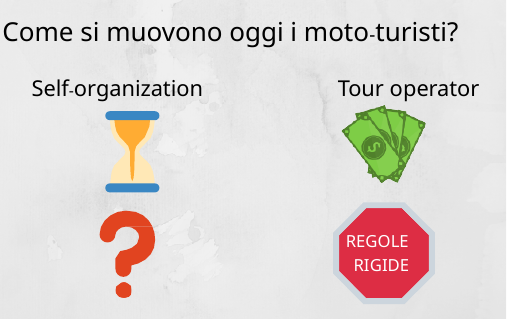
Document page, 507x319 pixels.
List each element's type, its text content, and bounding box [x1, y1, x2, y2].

text_box [333, 202, 435, 305]
text_box [341, 105, 426, 183]
text_box REGOLE RIGIDE [343, 224, 421, 276]
text_box Come si muovono oggi i moto-turisti? Self-organization Tour operator [0, 13, 505, 101]
text_box [105, 111, 160, 193]
text_box [115, 282, 132, 299]
text_box [99, 210, 156, 277]
picture [0, 0, 507, 319]
